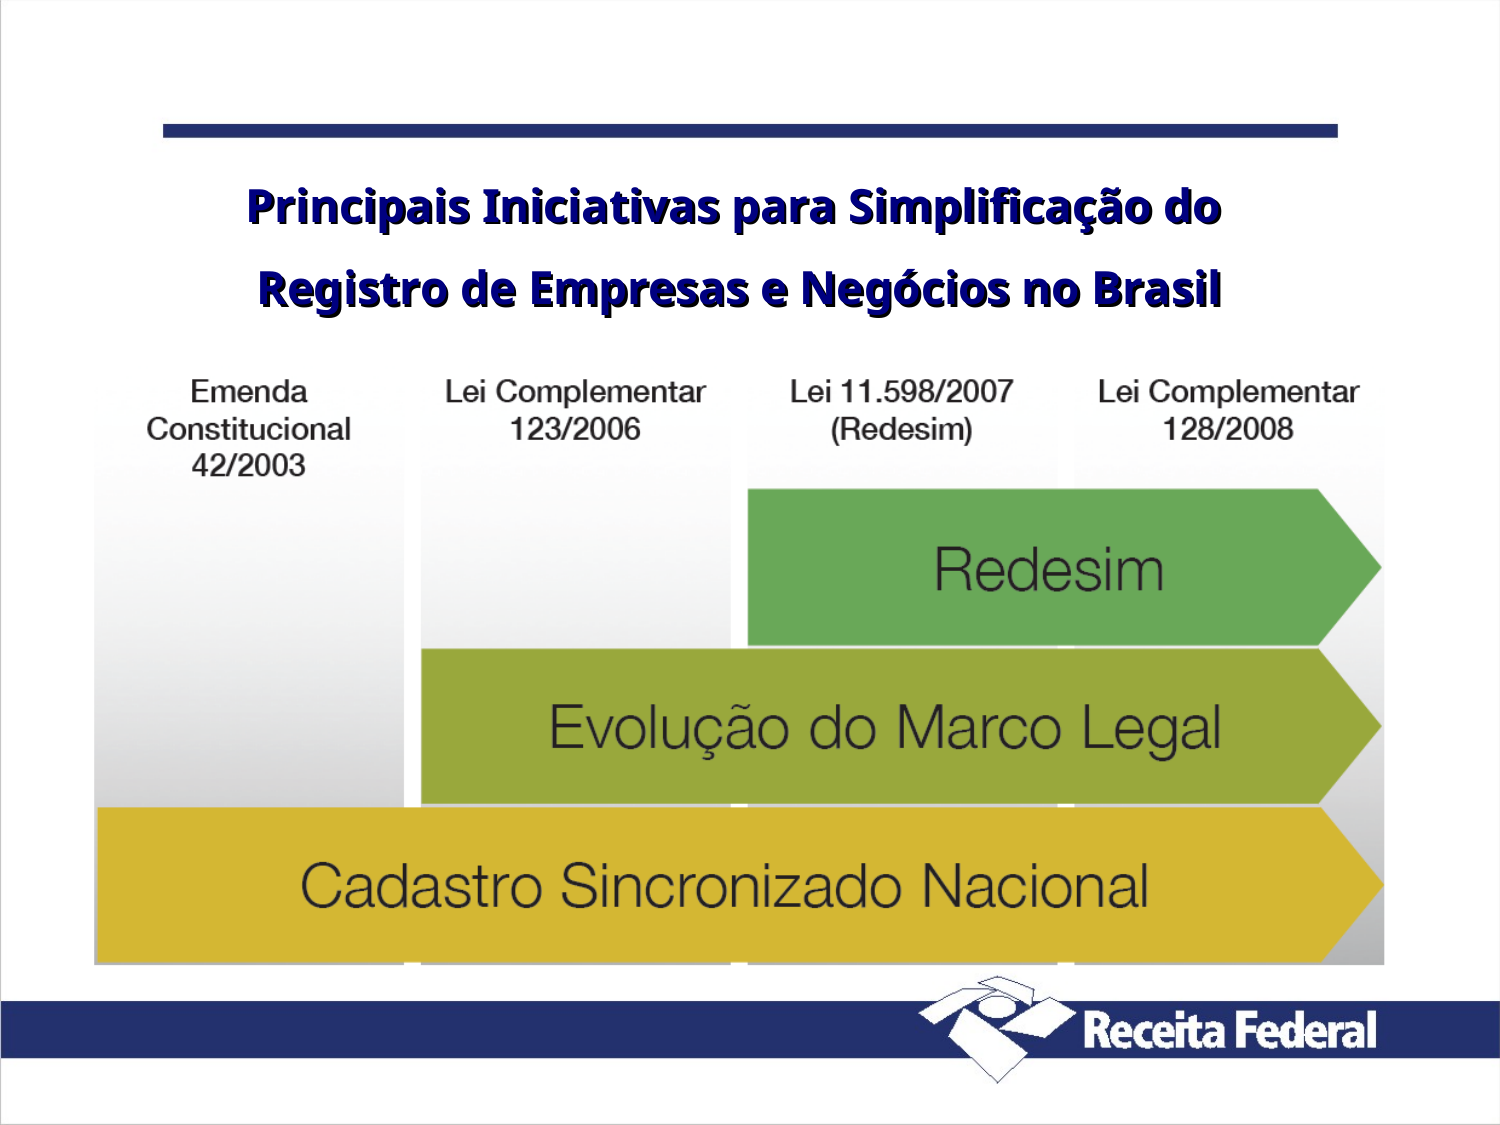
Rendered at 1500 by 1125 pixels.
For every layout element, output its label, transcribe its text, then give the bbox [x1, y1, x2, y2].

text_box Principais Iniciativas para Simplificação do Registro de Empresas e Negócios no Brasil [29, 141, 1450, 313]
picture [0, 0, 1500, 1125]
chart [87, 350, 1388, 970]
